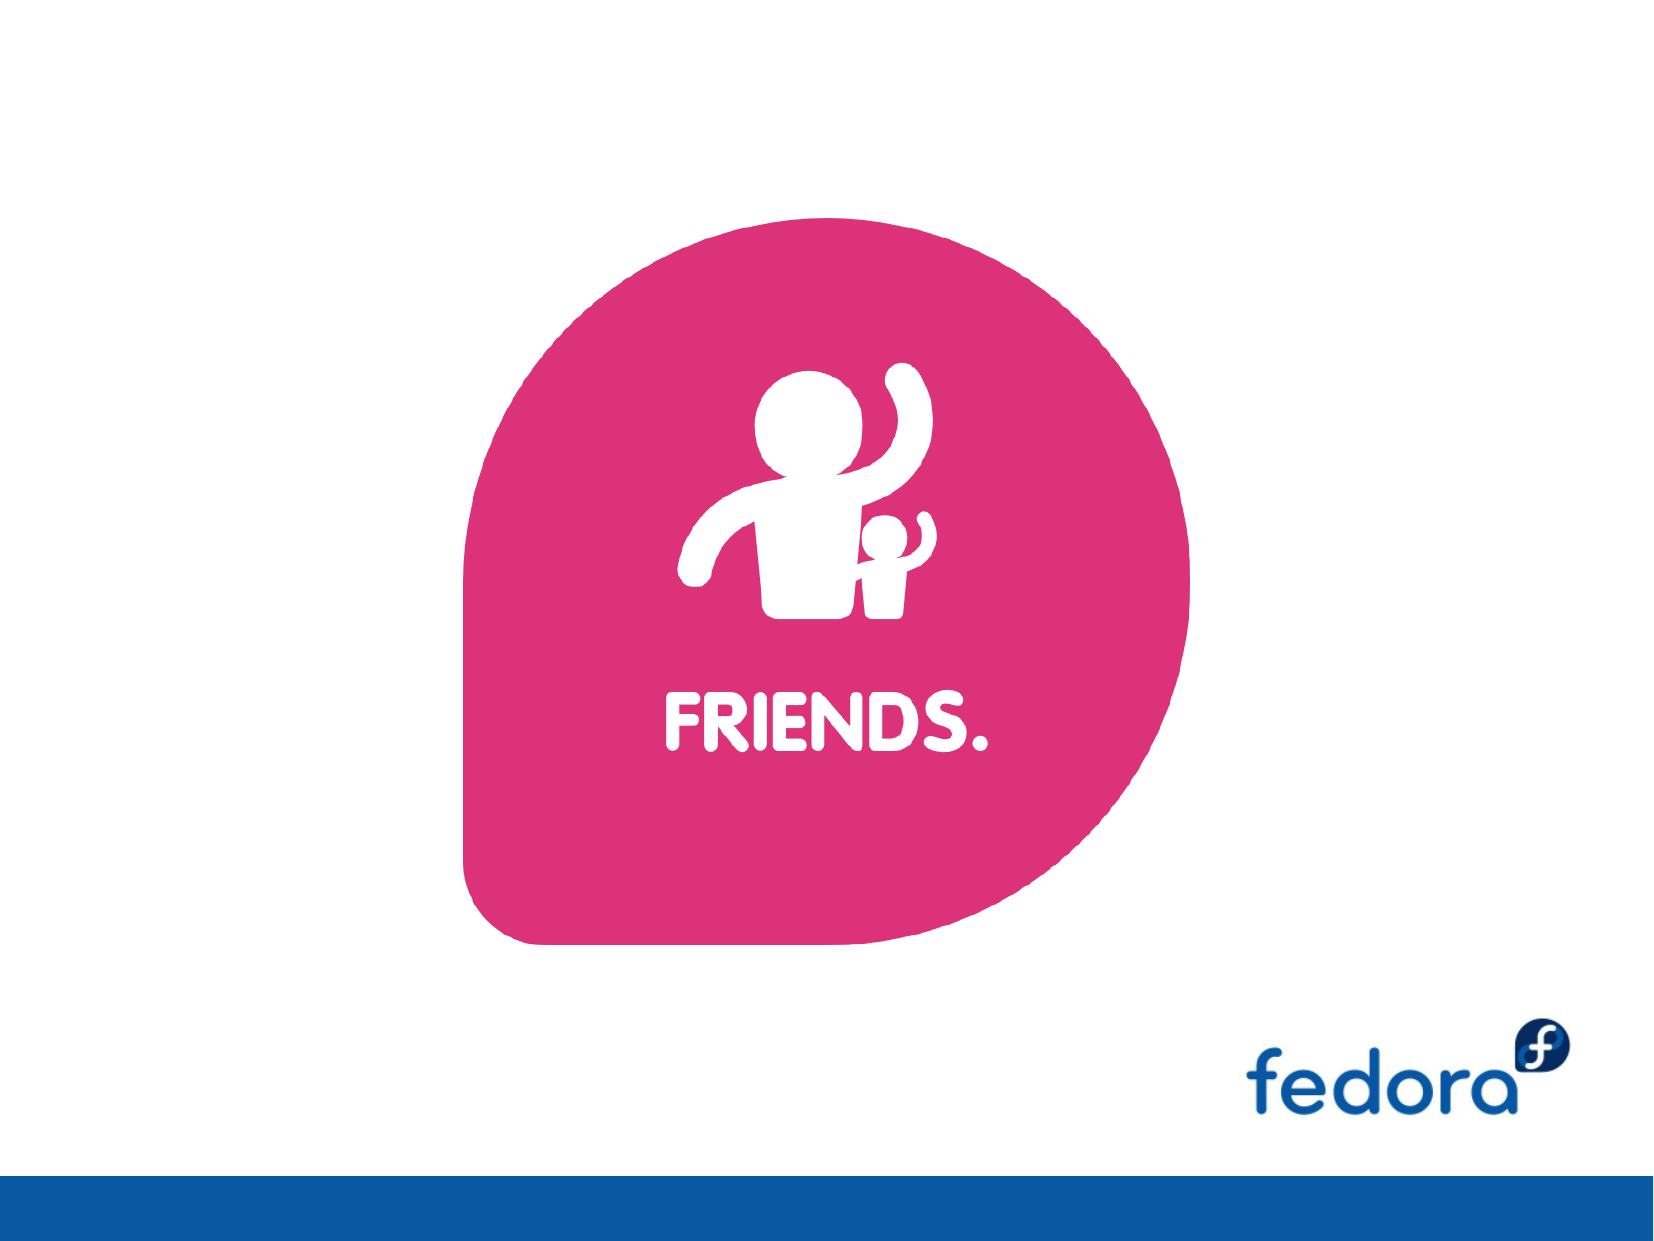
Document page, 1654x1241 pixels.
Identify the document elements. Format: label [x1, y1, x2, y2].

picture [0, 1176, 1654, 1241]
picture [463, 218, 1190, 945]
picture [1237, 1010, 1576, 1125]
